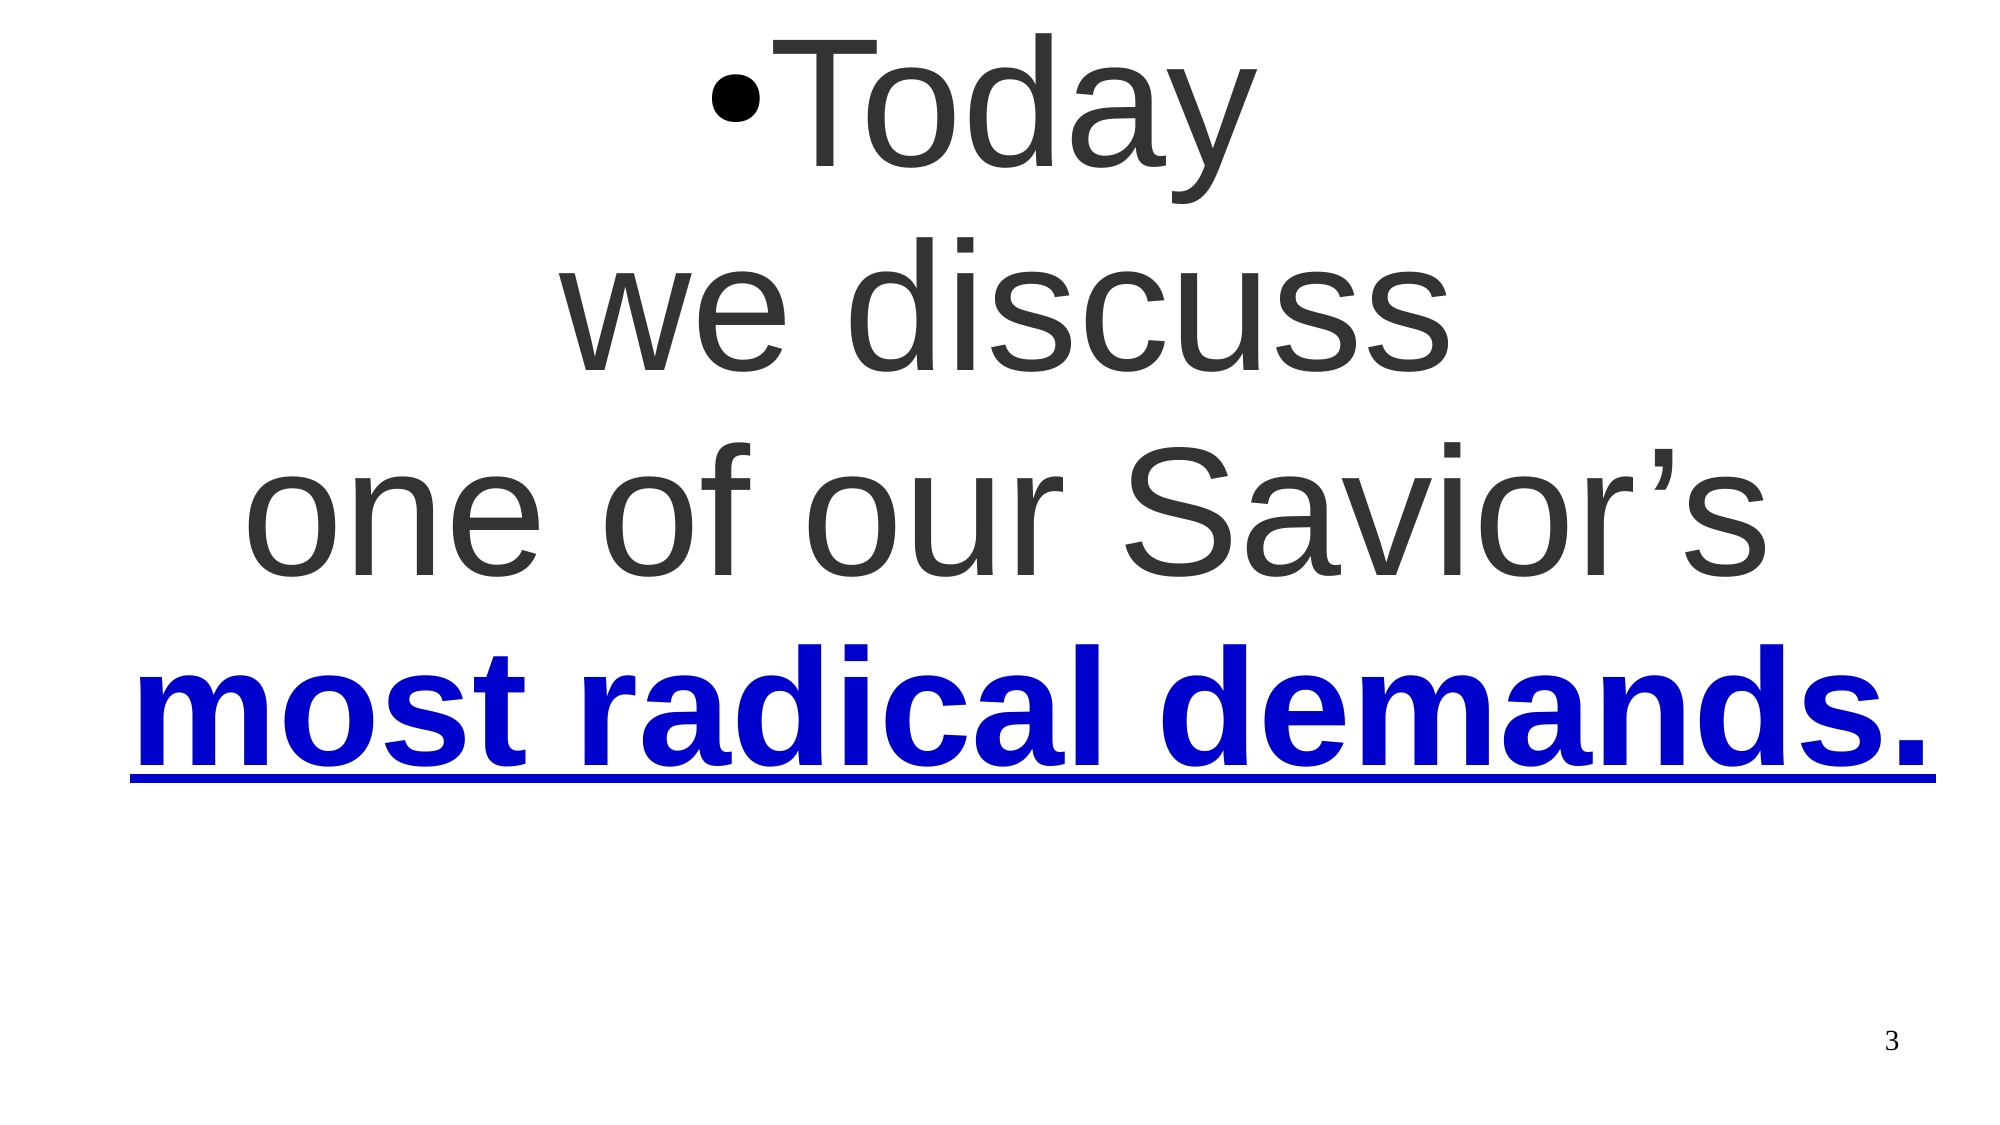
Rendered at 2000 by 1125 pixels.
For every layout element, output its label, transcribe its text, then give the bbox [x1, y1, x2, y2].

list Today we discuss one of our Savior’s most radical demands. [0, 0, 1996, 1123]
